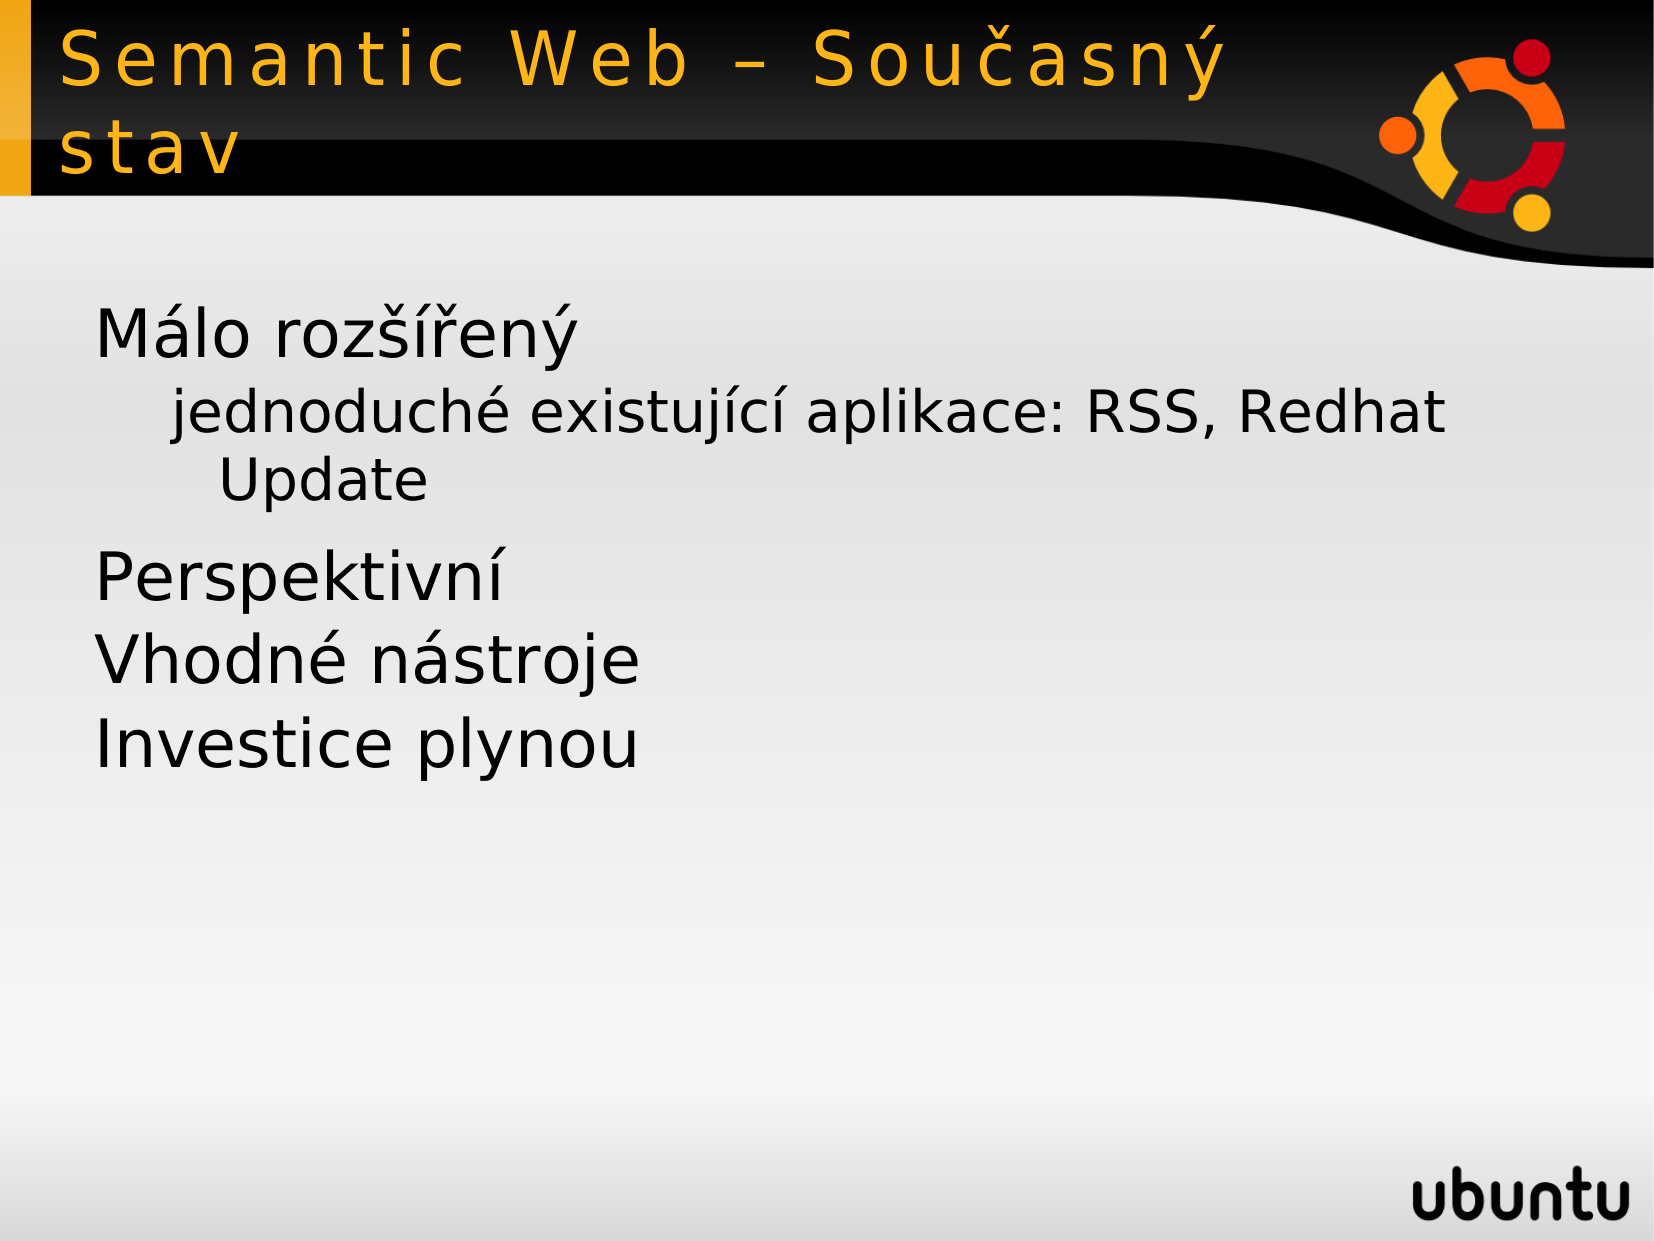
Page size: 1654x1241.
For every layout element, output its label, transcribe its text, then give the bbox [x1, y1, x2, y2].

title Semantic Web – Současný stav [59, 16, 1270, 191]
list Málo rozšířený jednoduché existující aplikace: RSS, Redhat Update Perspektivní Vhodné nástroje Investice plynou [76, 295, 1565, 1114]
picture [0, 0, 1654, 1241]
